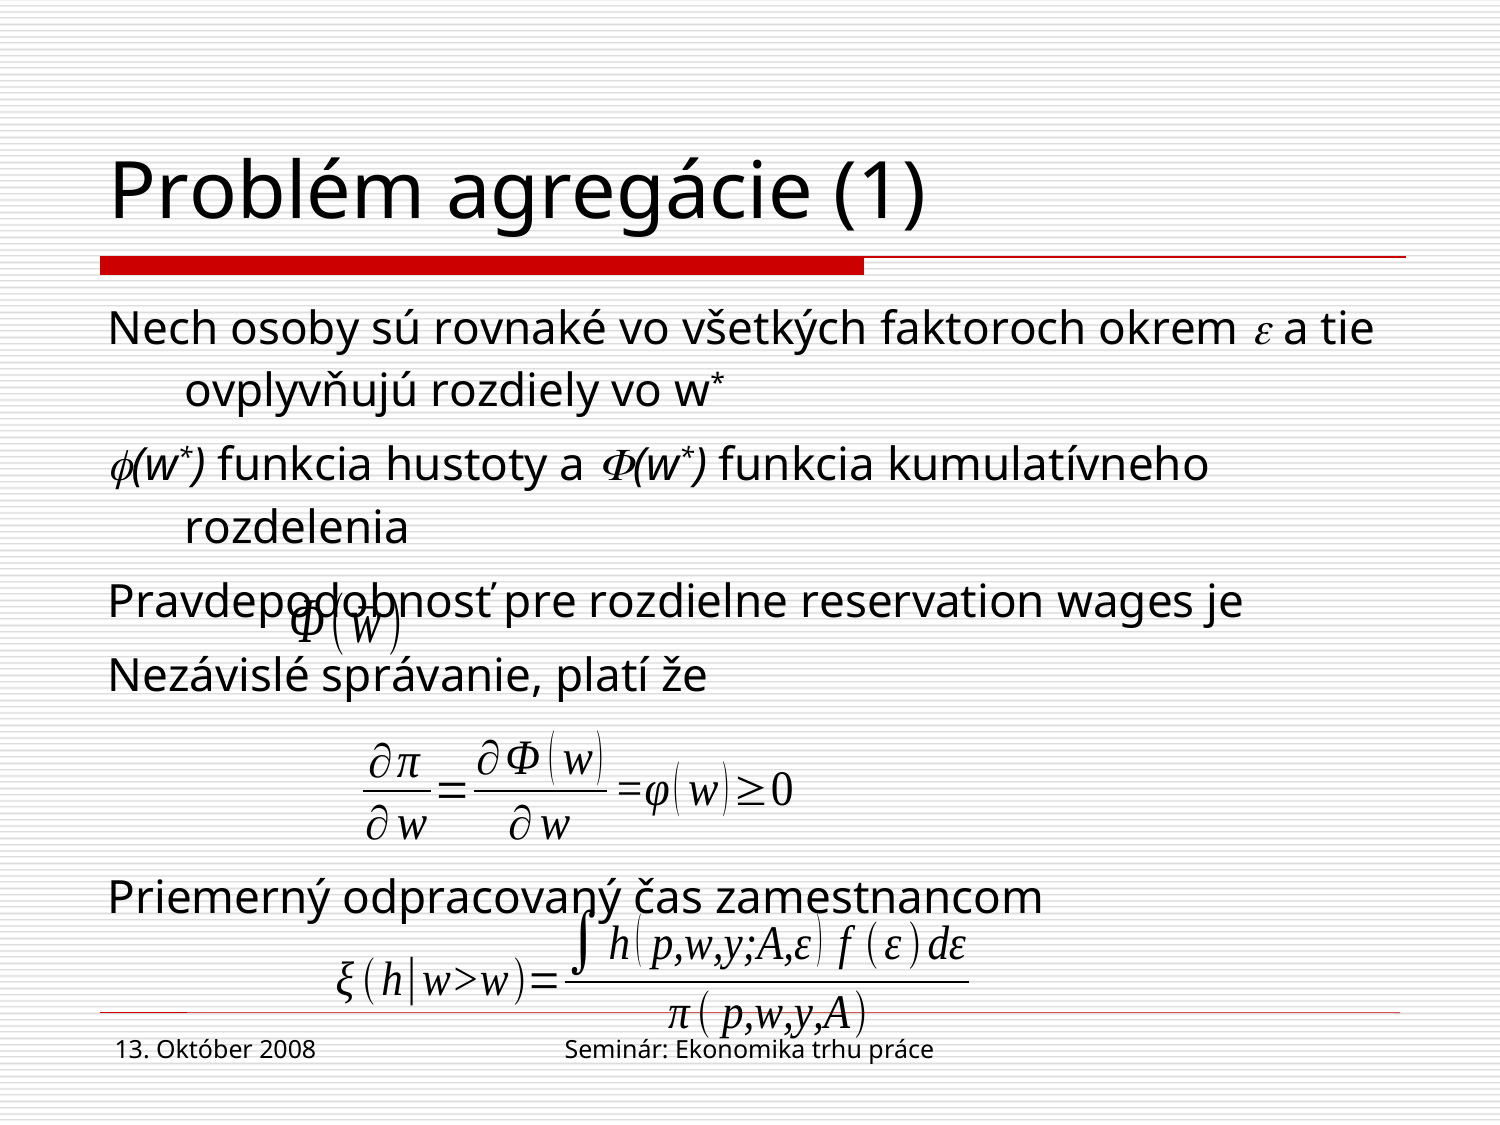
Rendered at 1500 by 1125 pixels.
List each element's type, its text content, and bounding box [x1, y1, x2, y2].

chart [277, 586, 420, 660]
chart [348, 727, 810, 852]
list Nech osoby sú rovnaké vo všetkých faktoroch okrem  a tie ovplyvňujú rozdiely vo w* (w*) funkcia hustoty a (w*) funkcia kumulatívneho rozdelenia Pravdepodobnosť pre rozdielne reservation wages je Nezávislé správanie, platí že Priemerný odpracovaný čas zamestnancom [92, 287, 1400, 1121]
title Problém agregácie (1)‏ [94, 49, 1407, 250]
chart [324, 904, 987, 1041]
picture [0, 0, 1500, 1125]
